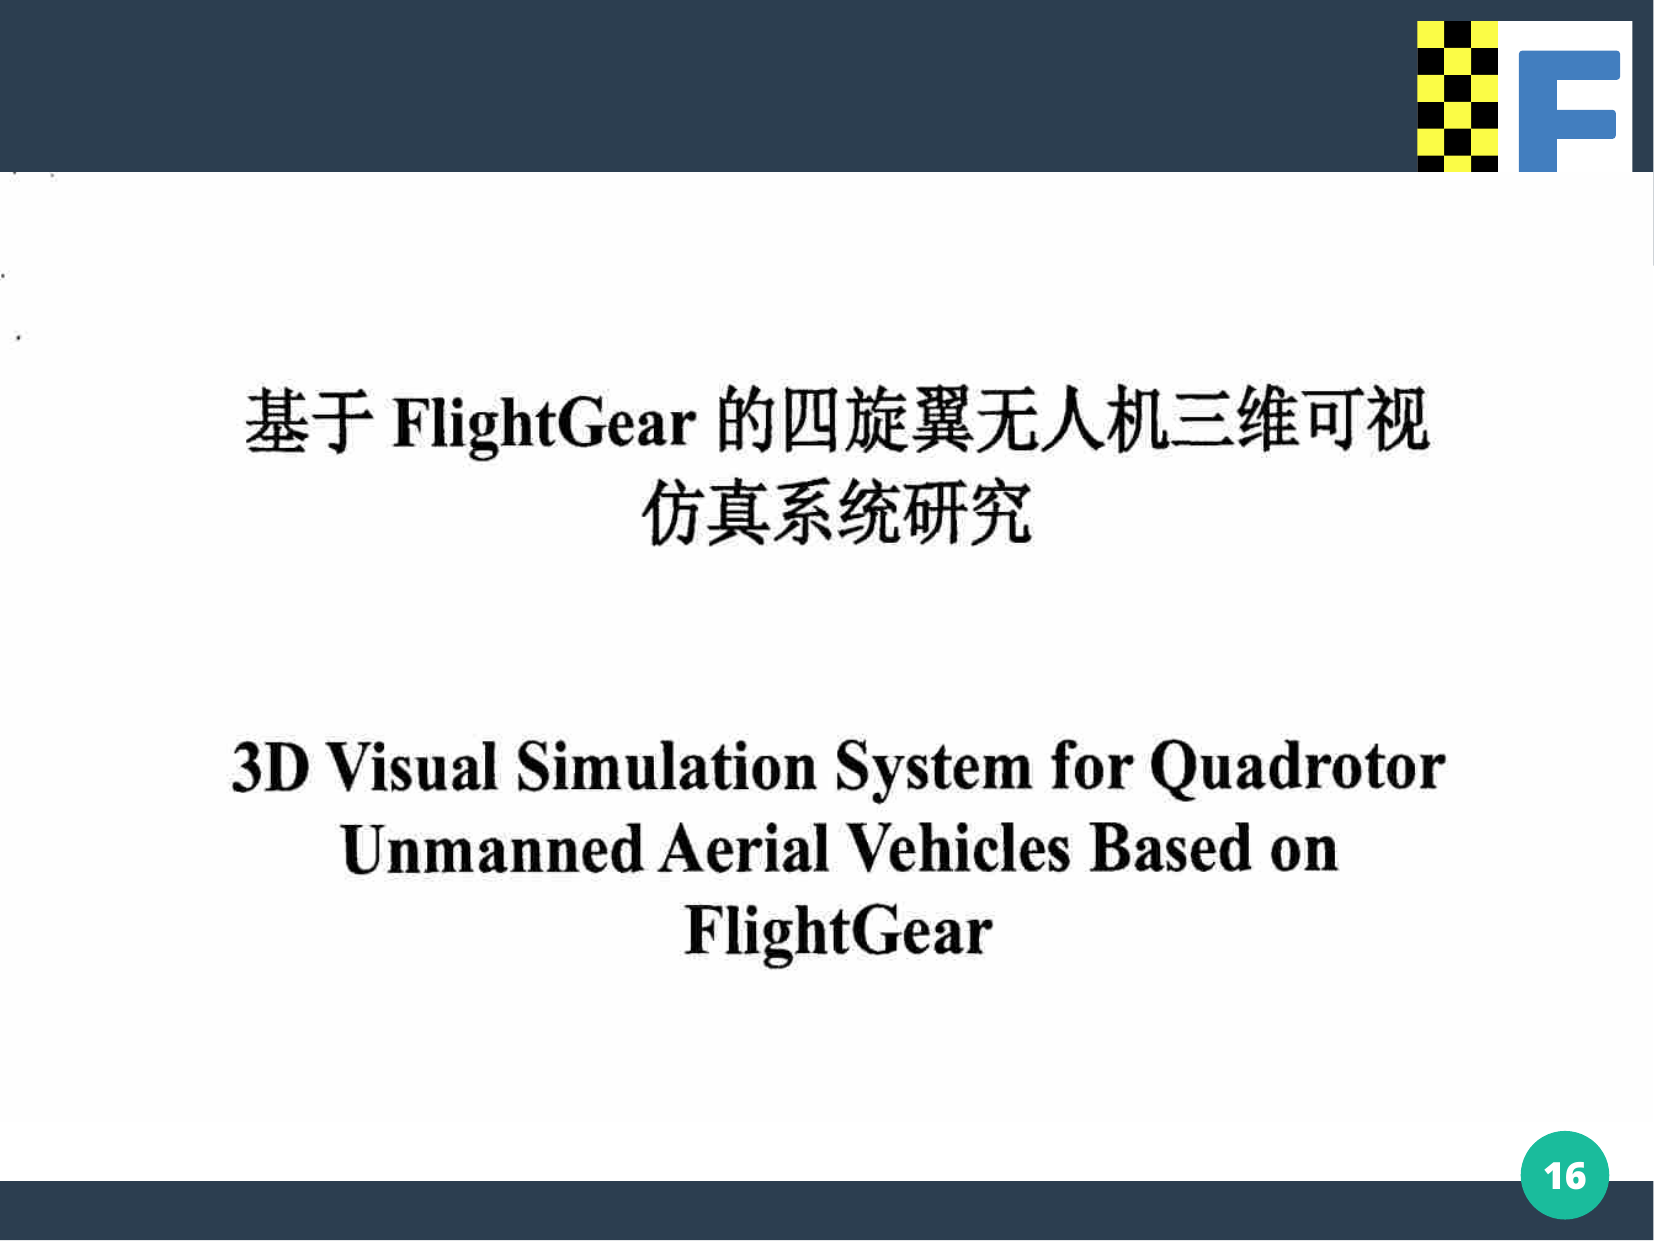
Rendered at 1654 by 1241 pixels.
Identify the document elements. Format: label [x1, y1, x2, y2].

picture [0, 172, 1654, 1123]
